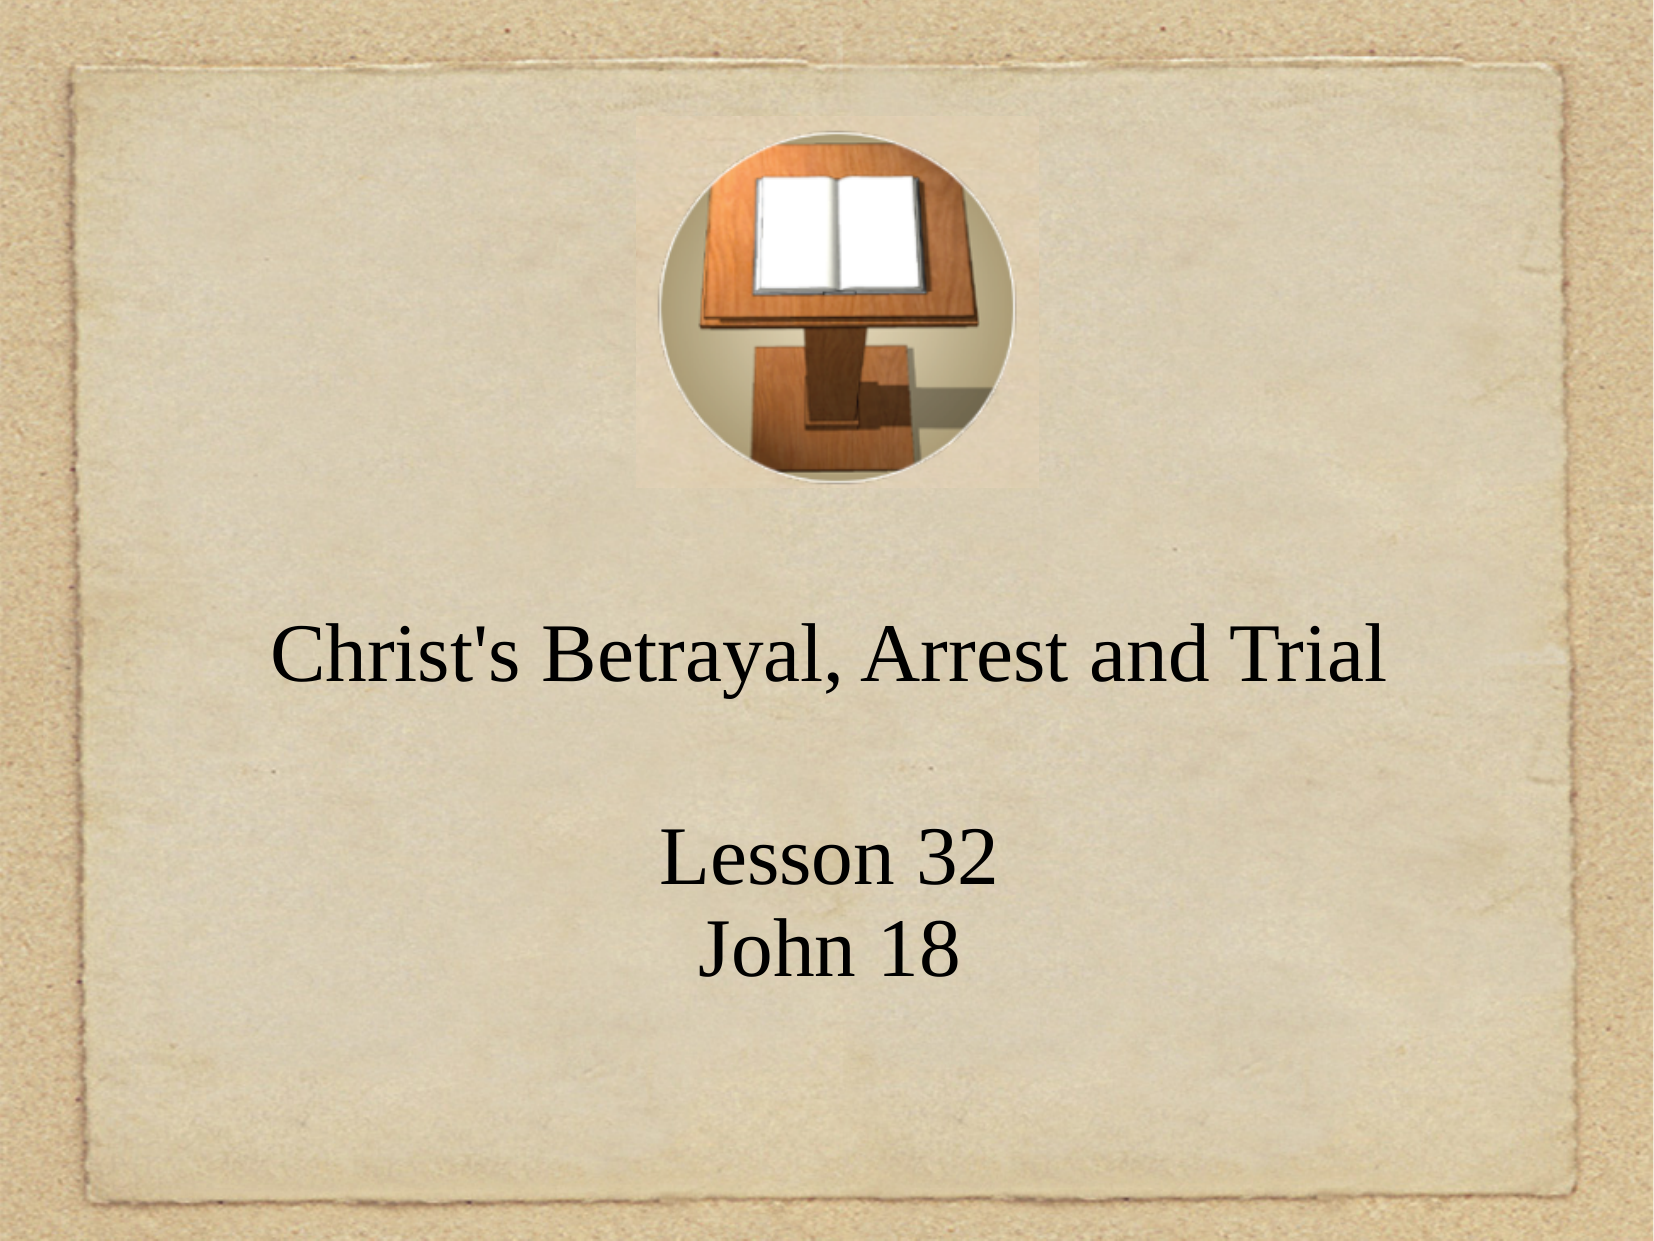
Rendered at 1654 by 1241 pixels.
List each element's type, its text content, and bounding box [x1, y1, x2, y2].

picture [0, 0, 1654, 1241]
text_box Christ's Betrayal, Arrest and Trial Lesson 32 John 18 [173, 600, 1487, 1241]
